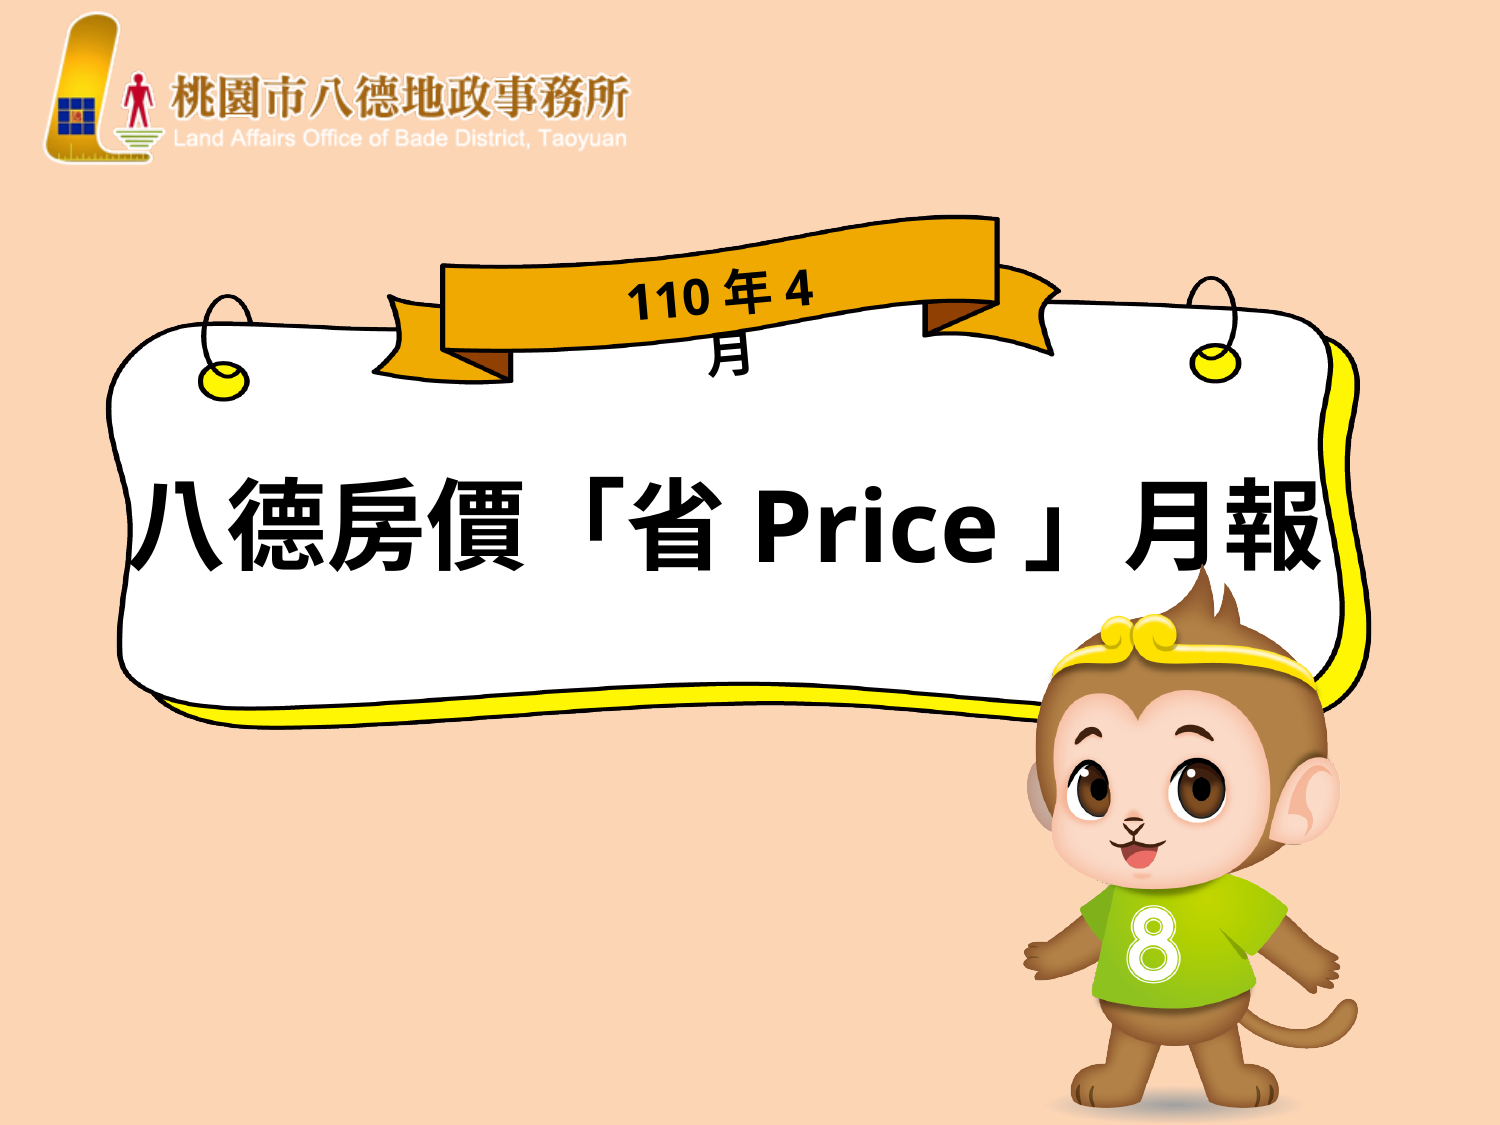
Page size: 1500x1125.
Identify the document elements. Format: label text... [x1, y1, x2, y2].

text_box 八德房價「省Price」月報 [111, 455, 1339, 591]
text_box 110年4月 [583, 243, 873, 403]
picture [40, 7, 1500, 1125]
text_box 八德房價「省Price」月報 [1154, 494, 1194, 506]
